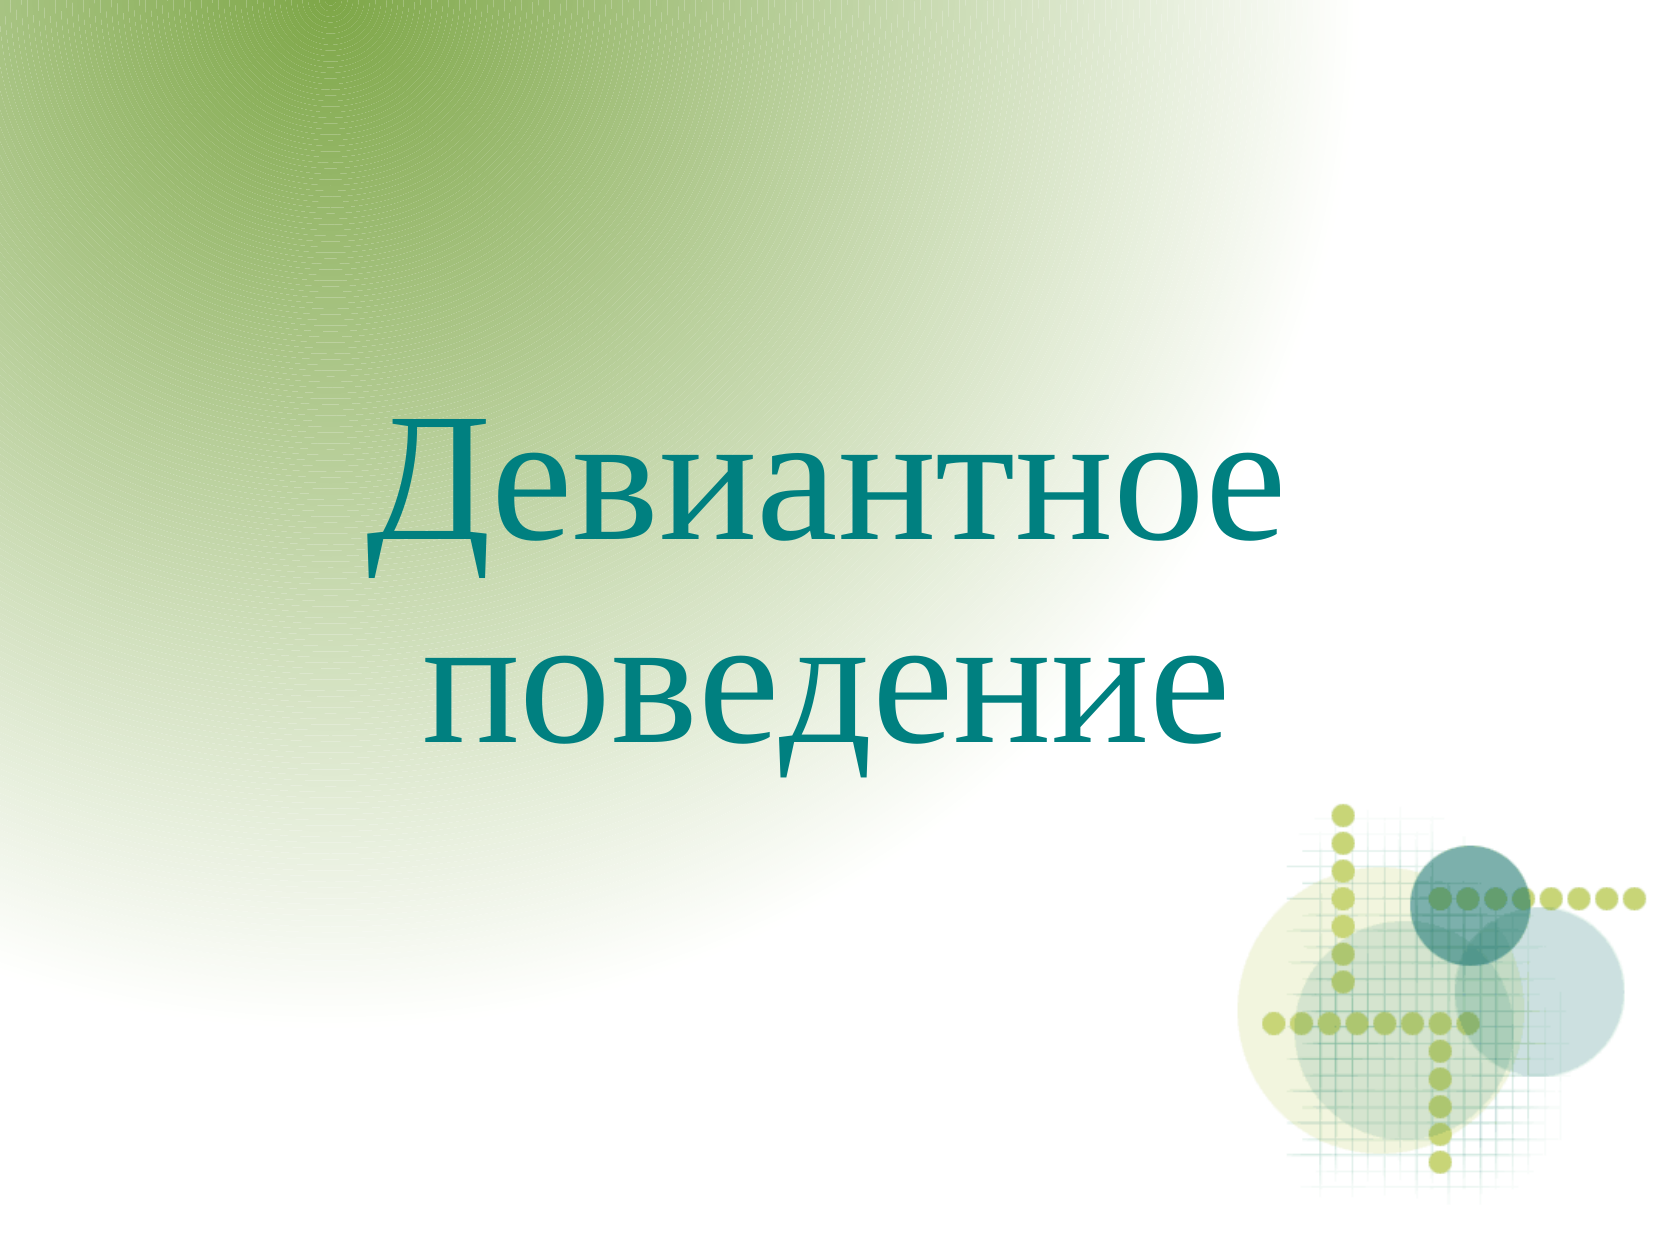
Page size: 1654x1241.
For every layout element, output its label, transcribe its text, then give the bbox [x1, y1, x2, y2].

subtitle Девиантное поведение [82, 49, 1571, 1109]
picture [1224, 792, 1654, 1211]
